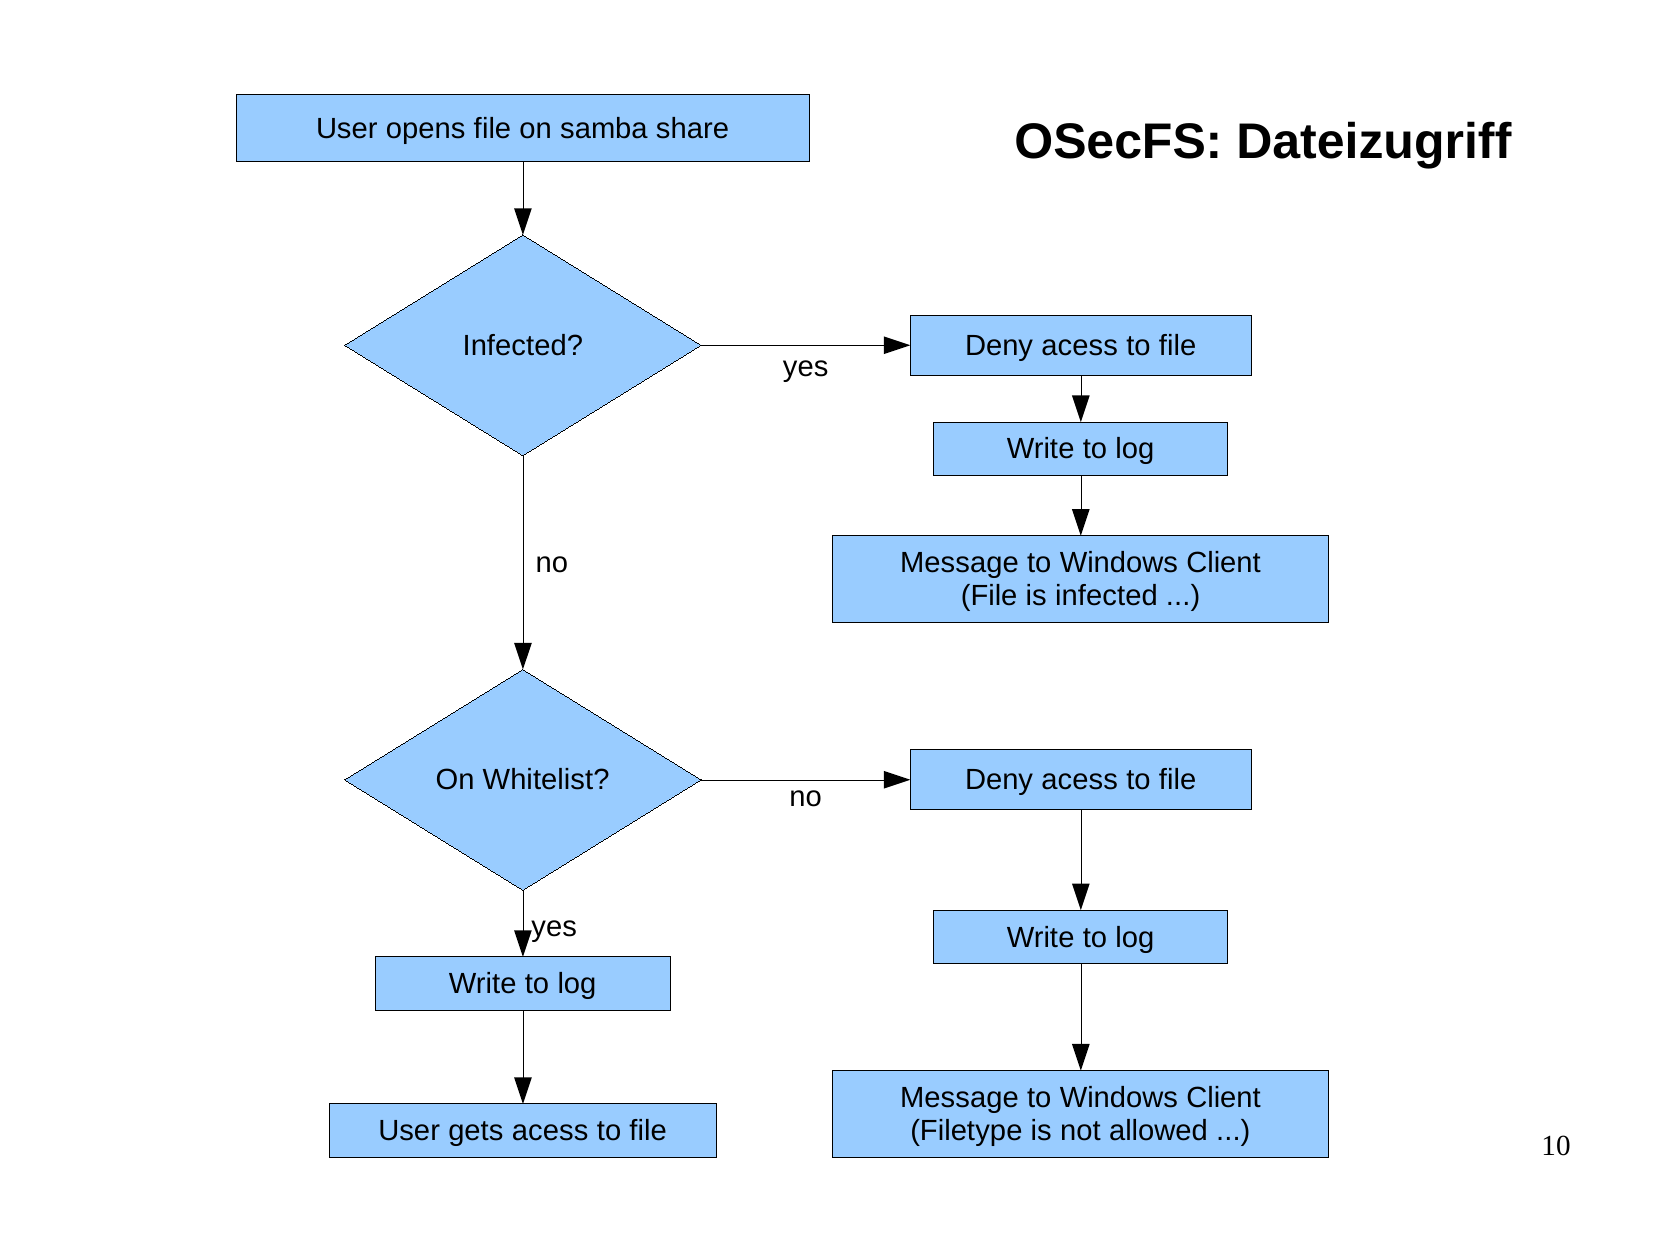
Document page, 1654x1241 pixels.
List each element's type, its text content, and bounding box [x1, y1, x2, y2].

text_box On Whitelist? [344, 669, 702, 891]
text_box User gets acess to file [329, 1103, 717, 1158]
text_box Write to log [375, 956, 671, 1011]
text_box Write to log [933, 910, 1228, 964]
list OSecFS: Dateizugriff [826, 113, 1512, 237]
text_box Message to Windows Client (File is infected ...) [832, 535, 1329, 623]
text_box Write to log [933, 422, 1228, 476]
text_box Message to Windows Client (Filetype is not allowed ...) [832, 1070, 1329, 1158]
text_box User opens file on samba share [236, 94, 810, 162]
text_box Deny acess to file [910, 749, 1252, 810]
text_box Deny acess to file [910, 315, 1252, 376]
text_box Infected? [344, 235, 701, 456]
